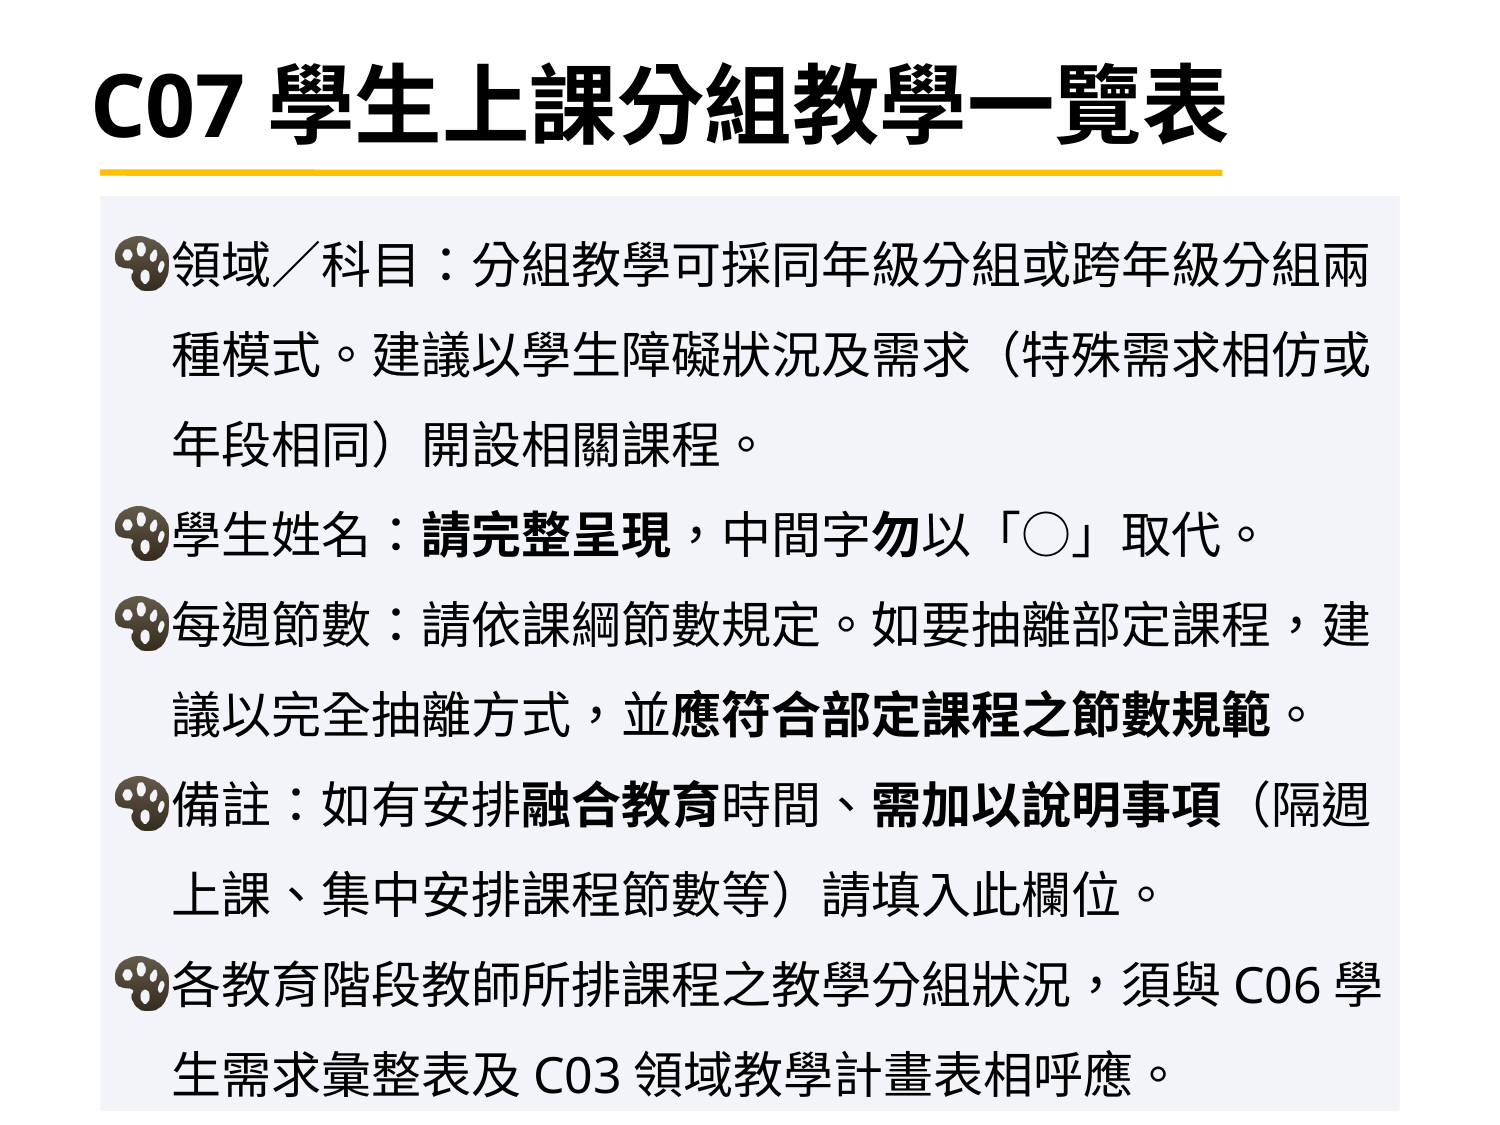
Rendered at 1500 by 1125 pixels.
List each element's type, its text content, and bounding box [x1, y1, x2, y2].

picture [115, 776, 169, 831]
picture [115, 236, 169, 291]
picture [115, 506, 169, 561]
text_box C07學生上課分組教學一覽表 [75, 42, 1245, 163]
picture [115, 956, 169, 1011]
picture [115, 596, 169, 651]
text_box 領域／科目：分組教學可採同年級分組或跨年級分組兩種模式。建議以學生障礙狀況及需求（特殊需求相仿或年段相同）開設相關課程。 學生姓名：請完整呈現，中間字勿以「○」取代。 每週節數：請依課綱節數規定。如要抽離部定課程，建議以完全抽離方式，並應符合部定課程之節數規範。 備註：如有安排融合教育時間、需加以說明事項（隔週上課、集中安排課程節數等）請填入此欄位。 各教育階段教師所排課程之教學分組狀況，須與C06學生需求彙整表及C03領域教學計畫表相呼應。 [100, 196, 1400, 1112]
